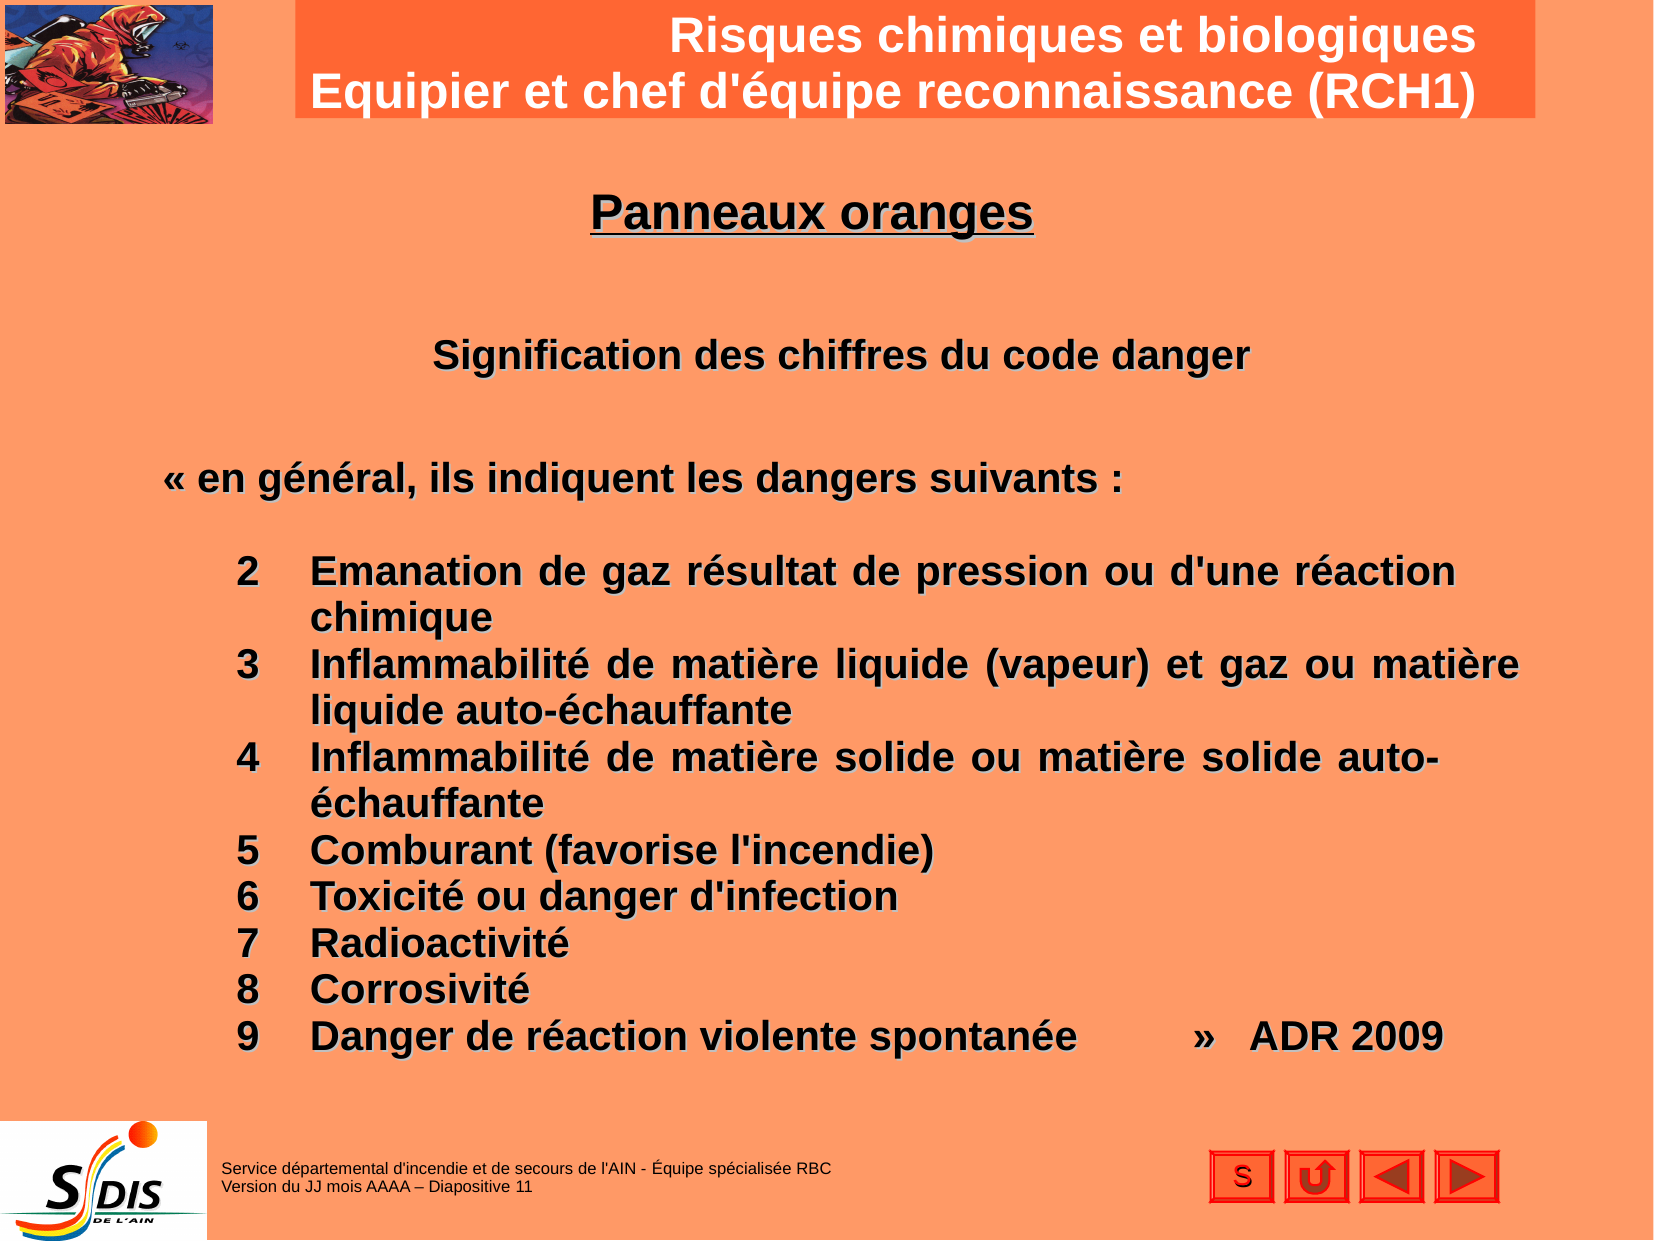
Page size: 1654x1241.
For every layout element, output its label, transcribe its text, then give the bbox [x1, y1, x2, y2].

picture [5, 5, 213, 124]
picture [0, 1121, 207, 1241]
text_box S [1217, 1151, 1267, 1200]
text_box Signification des chiffres du code danger [147, 324, 1536, 414]
text_box Panneaux oranges [118, 177, 1506, 296]
text_box [1212, 1151, 1274, 1202]
text_box [1437, 1151, 1499, 1202]
text_box « en général, ils indiquent les dangers suivants : 2 Emanation de gaz résultat de pression ou d'une réaction chimique 3 Inflammabilité de matière liquide (vapeur) et gaz ou matière liquide auto-échauffante 4 Inflammabilité de matière solide ou matière solide auto- échauffante 5 Comburant (favorise l'incendie) 6 Toxicité ou danger d'infection 7 Radioactivité 8 Corrosivité 9 Danger de réaction violente spontanée » ADR 2009 [147, 414, 1536, 1082]
text_box [1287, 1151, 1349, 1202]
text_box [1362, 1151, 1424, 1202]
